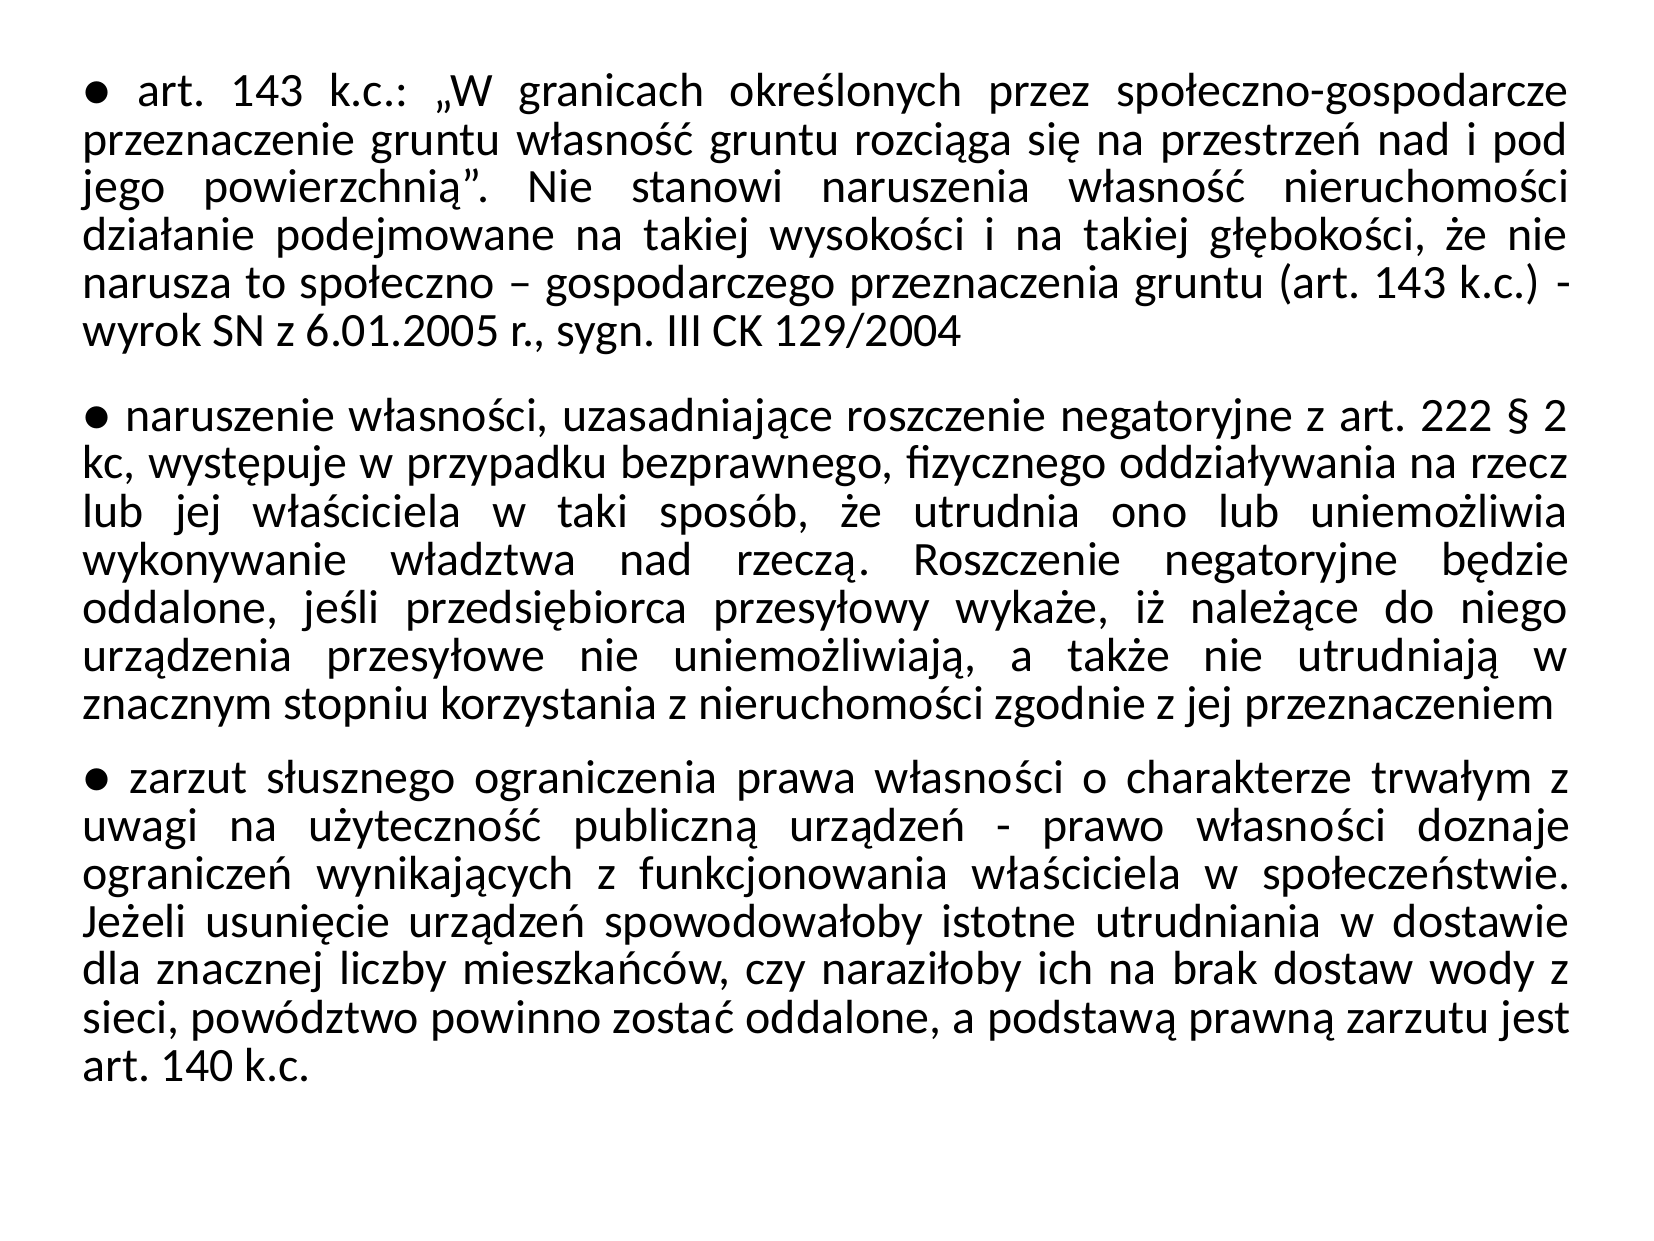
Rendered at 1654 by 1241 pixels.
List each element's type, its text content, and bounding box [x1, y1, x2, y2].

list ● art. 143 k.c.: „W granicach określonych przez społeczno-gospodarcze przeznaczenie gruntu własność gruntu rozciąga się na przestrzeń nad i pod jego powierzchnią”. Nie stanowi naruszenia własność nieruchomości działanie podejmowane na takiej wysokości i na takiej głębokości, że nie narusza to społeczno – gospodarczego przeznaczenia gruntu (art. 143 k.c.) - wyrok SN z 6.01.2005 r., sygn. III CK 129/2004 ● naruszenie własności, uzasadniające roszczenie negatoryjne z art. 222 § 2 kc, występuje w przypadku bezprawnego, fizycznego oddziaływania na rzecz lub jej właściciela w taki sposób, że utrudnia ono lub uniemożliwia wykonywanie władztwa nad rzeczą. Roszczenie negatoryjne będzie oddalone, jeśli przedsiębiorca przesyłowy wykaże, iż należące do niego urządzenia przesyłowe nie uniemożliwiają, a także nie utrudniają w znacznym stopniu korzystania z nieruchomości zgodnie z jej przeznaczeniem ● zarzut słusznego ograniczenia prawa własności o charakterze trwałym z uwagi na użyteczność publiczną urządzeń - prawo własności doznaje ograniczeń wynikających z funkcjonowania właściciela w społeczeństwie. Jeżeli usunięcie urządzeń spowodowałoby istotne utrudniania w dostawie dla znacznej liczby mieszkańców, czy naraziłoby ich na brak dostaw wody z sieci, powództwo powinno zostać oddalone, a podstawą prawną zarzutu jest art. 140 k.c. [82, 70, 1571, 1109]
